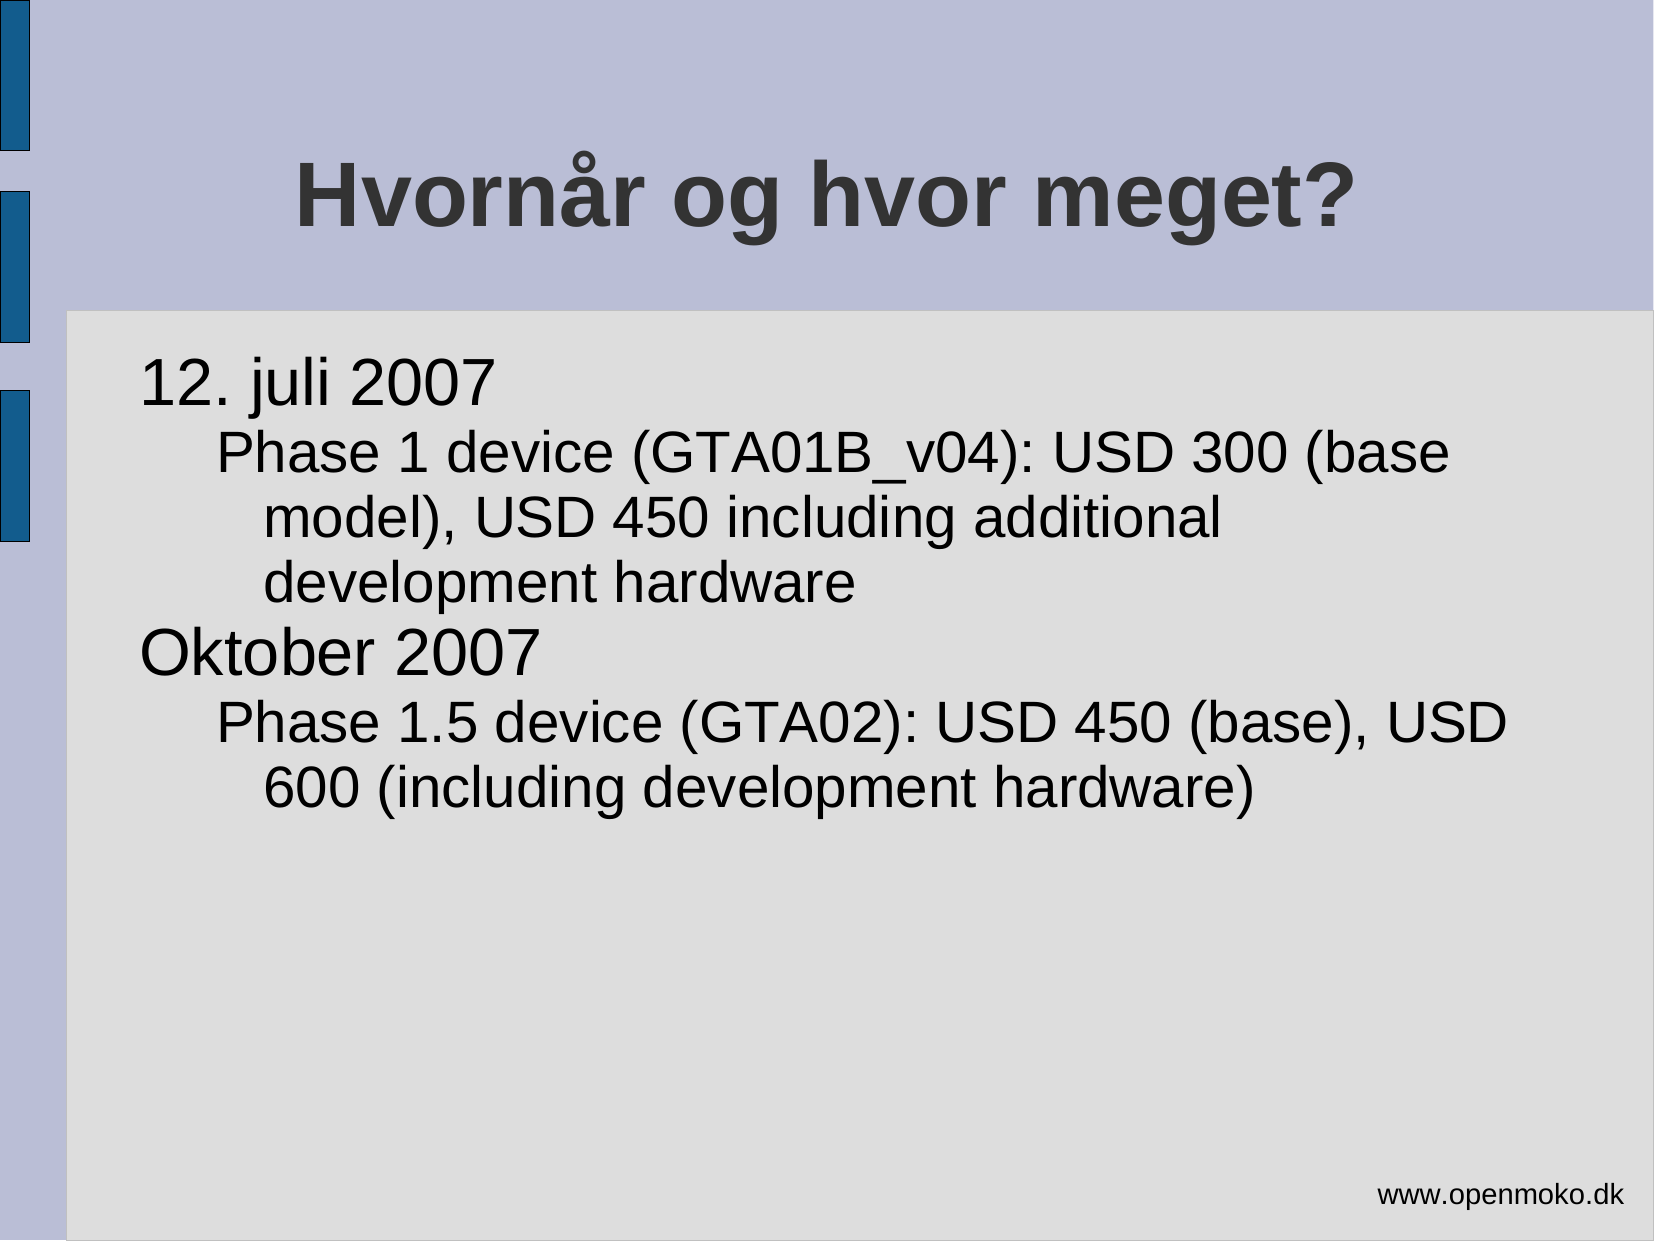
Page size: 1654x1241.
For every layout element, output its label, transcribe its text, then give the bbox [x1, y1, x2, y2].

list 12. juli 2007 Phase 1 device (GTA01B_v04): USD 300 (base model), USD 450 including additional development hardware Oktober 2007 Phase 1.5 device (GTA02): USD 450 (base), USD 600 (including development hardware) [121, 344, 1534, 1127]
title Hvornår og hvor meget? [121, 91, 1534, 299]
